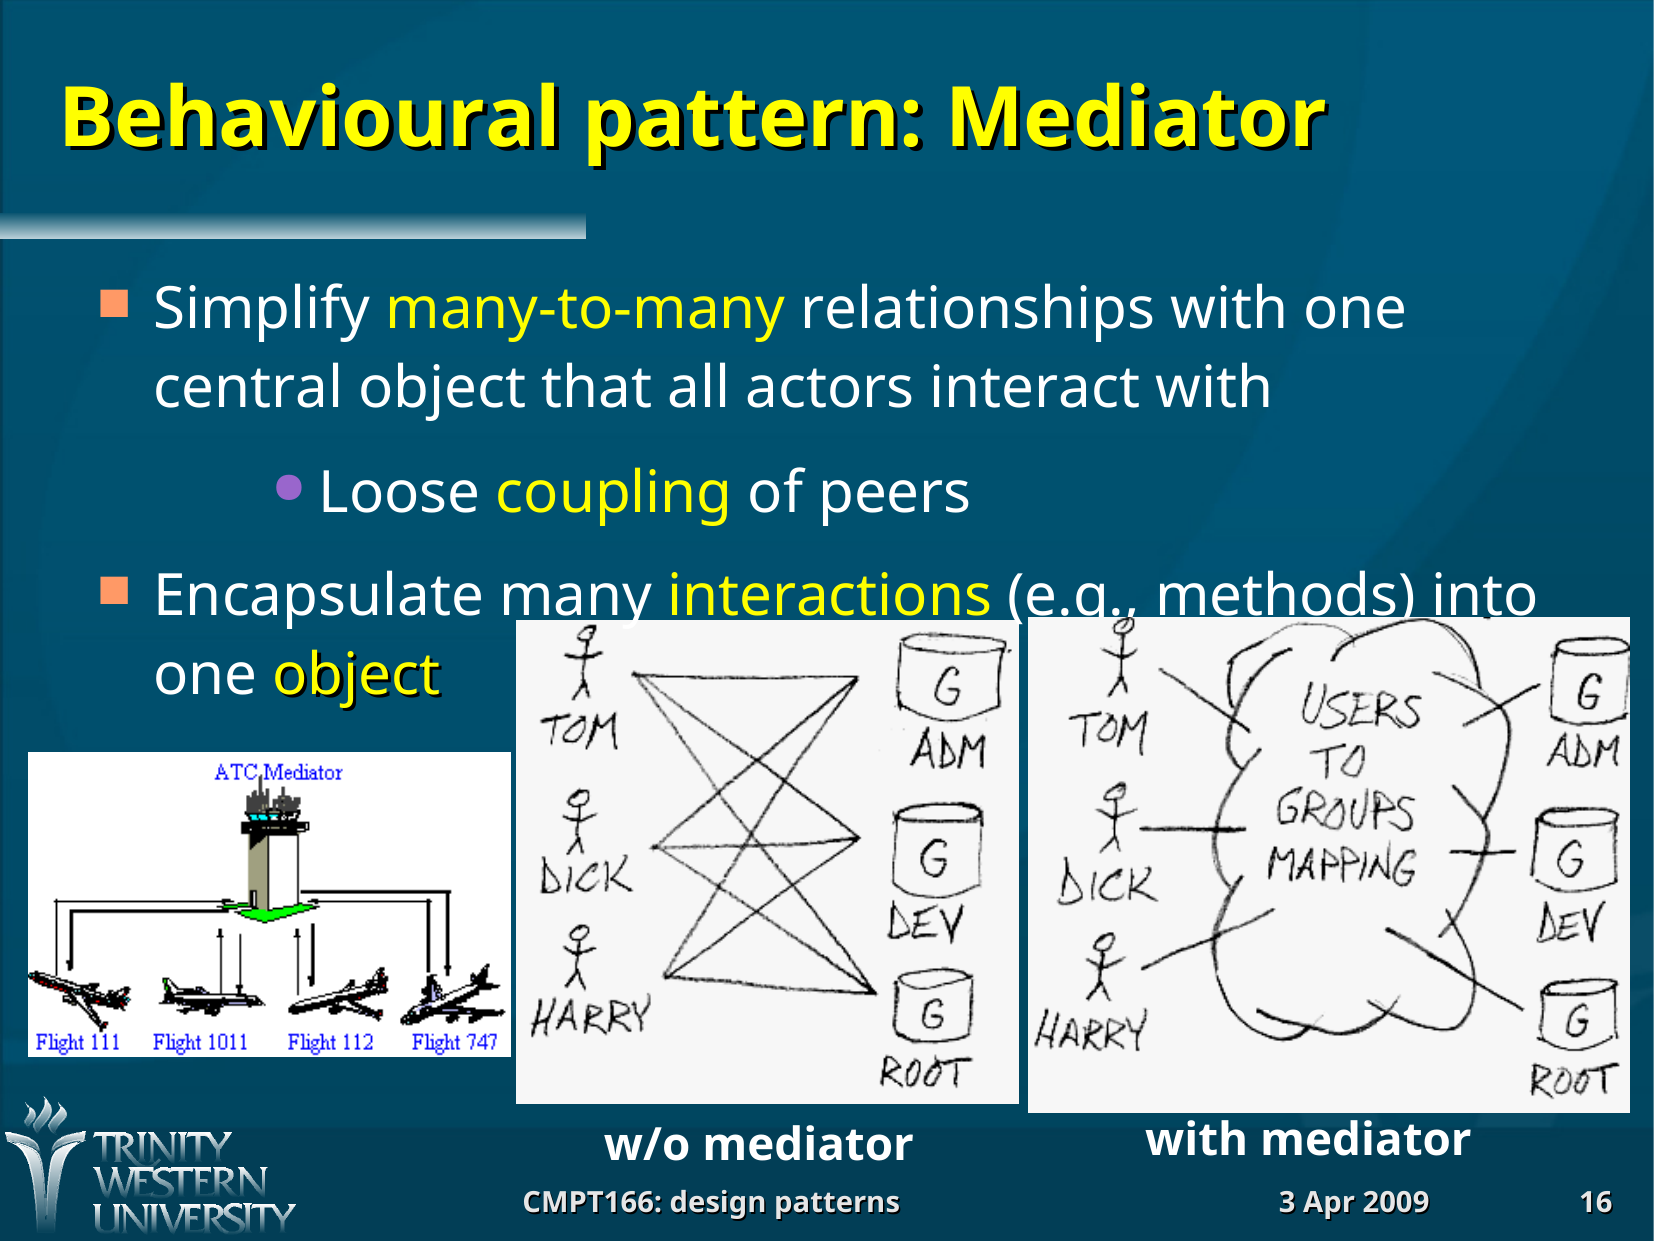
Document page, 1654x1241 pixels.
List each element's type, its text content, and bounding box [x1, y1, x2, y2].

picture [38, 1227, 54, 1232]
picture [1029, 617, 1654, 1126]
list Simplify many-to-many relationships with one central object that all actors interact with Loose coupling of peers Encapsulate many interactions (e.g., methods) into one object e.g., ATC [82, 266, 1571, 748]
text_box w/o mediator [589, 1108, 960, 1178]
text_box with mediator [1130, 1103, 1523, 1172]
picture [29, 753, 510, 1056]
picture [517, 748, 1018, 1103]
title Behavioural pattern: Mediator [59, 27, 1548, 201]
